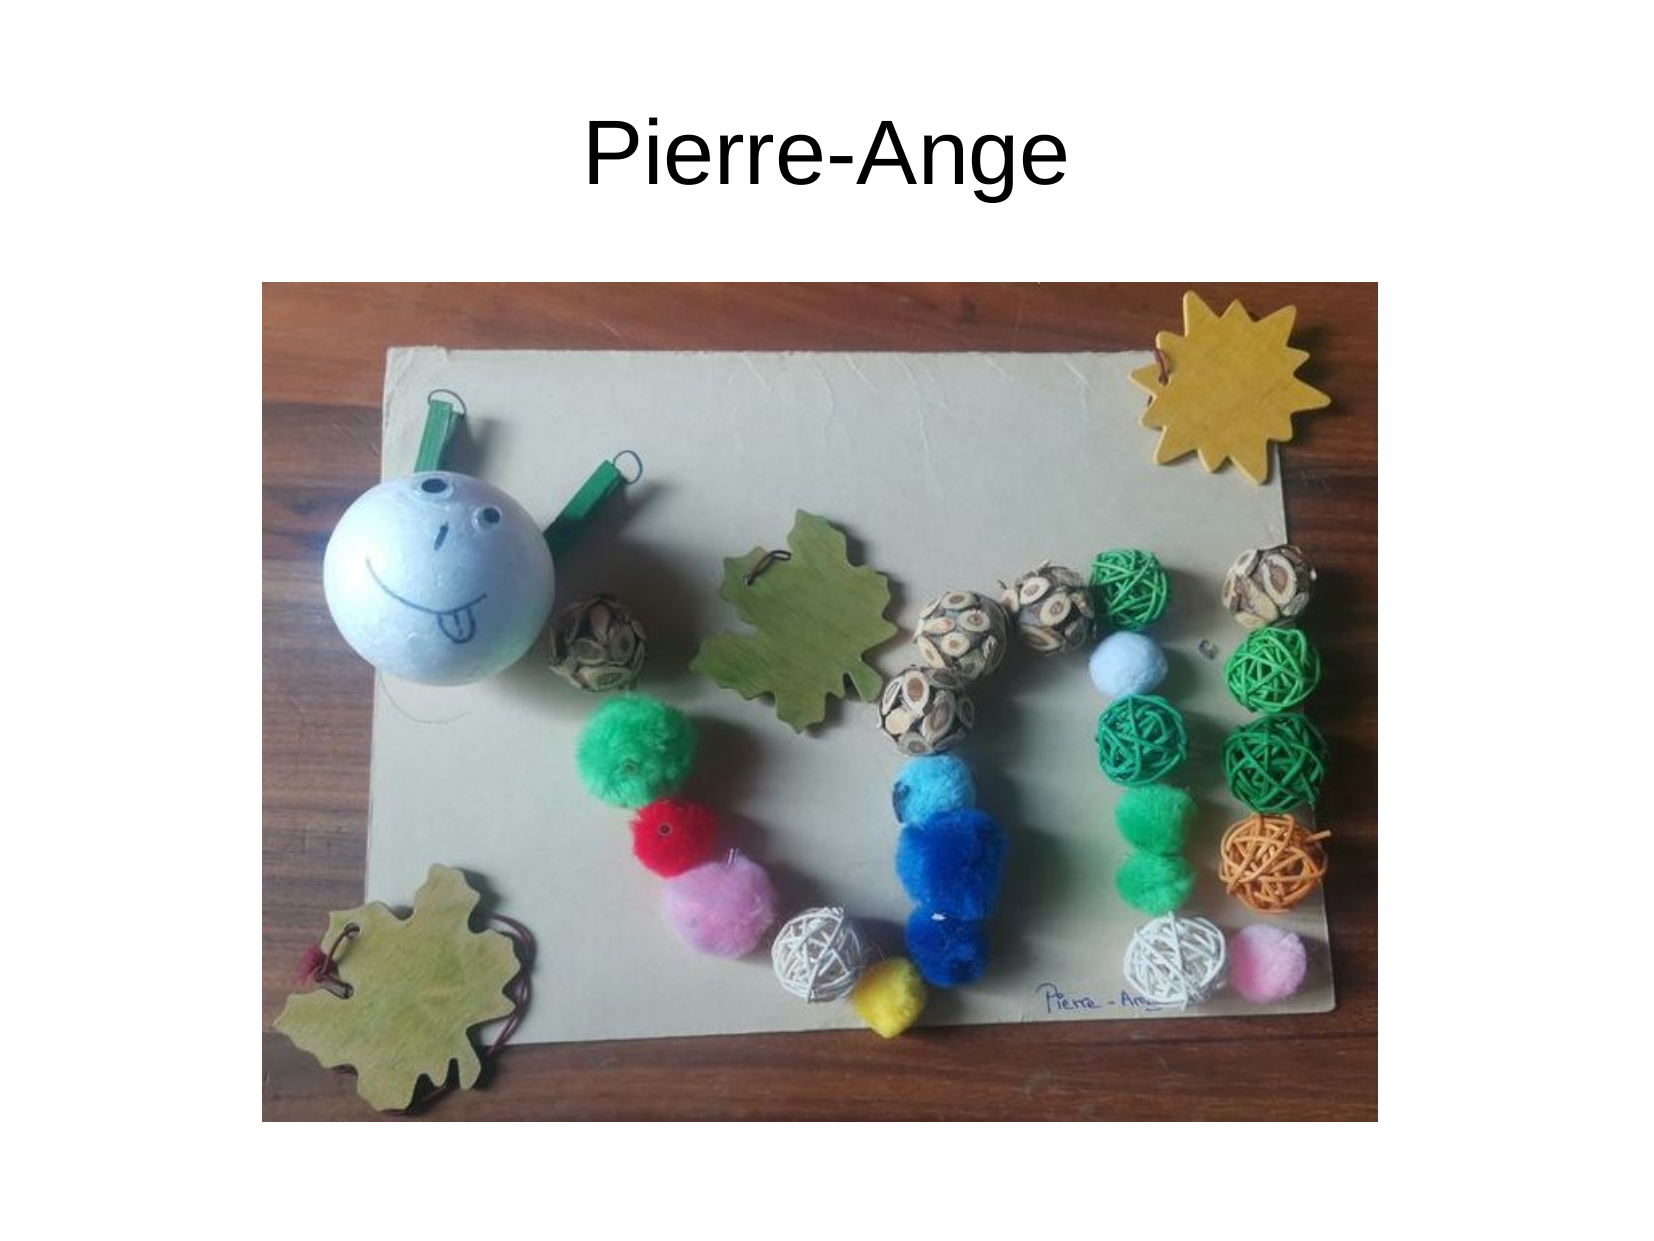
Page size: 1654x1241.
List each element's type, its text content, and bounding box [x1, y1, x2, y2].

picture [262, 282, 1378, 1123]
title Pierre-Ange [82, 49, 1571, 257]
